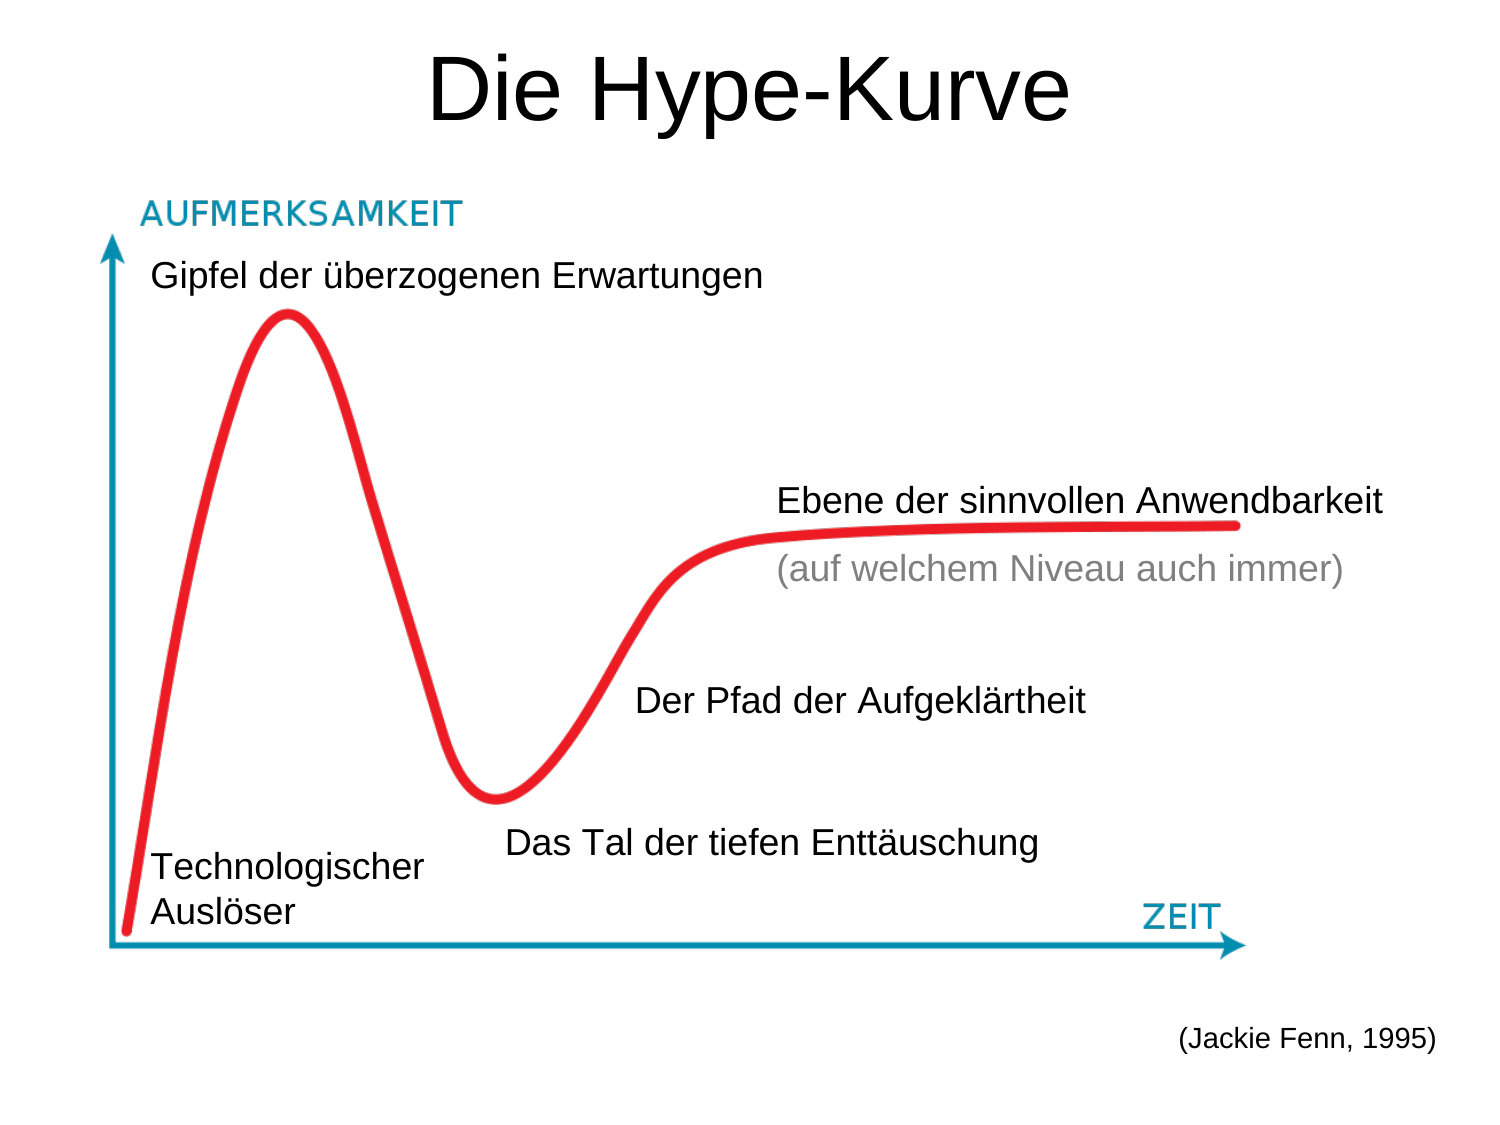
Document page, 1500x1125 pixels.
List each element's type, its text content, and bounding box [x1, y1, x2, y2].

text_box Der Pfad der Aufgeklärtheit [620, 668, 1341, 730]
text_box Ebene der sinnvollen Anwendbarkeit (auf welchem Niveau auch immer) [761, 467, 1483, 597]
text_box (Jackie Fenn, 1995) [1163, 1011, 1471, 1062]
text_box Gipfel der überzogenen Erwartungen [135, 243, 857, 304]
text_box Das Tal der tiefen Enttäuschung [490, 810, 1211, 872]
picture [100, 196, 1247, 961]
text_box Technologischer Auslöser [135, 834, 467, 940]
title Die Hype-Kurve [75, 21, 1426, 257]
